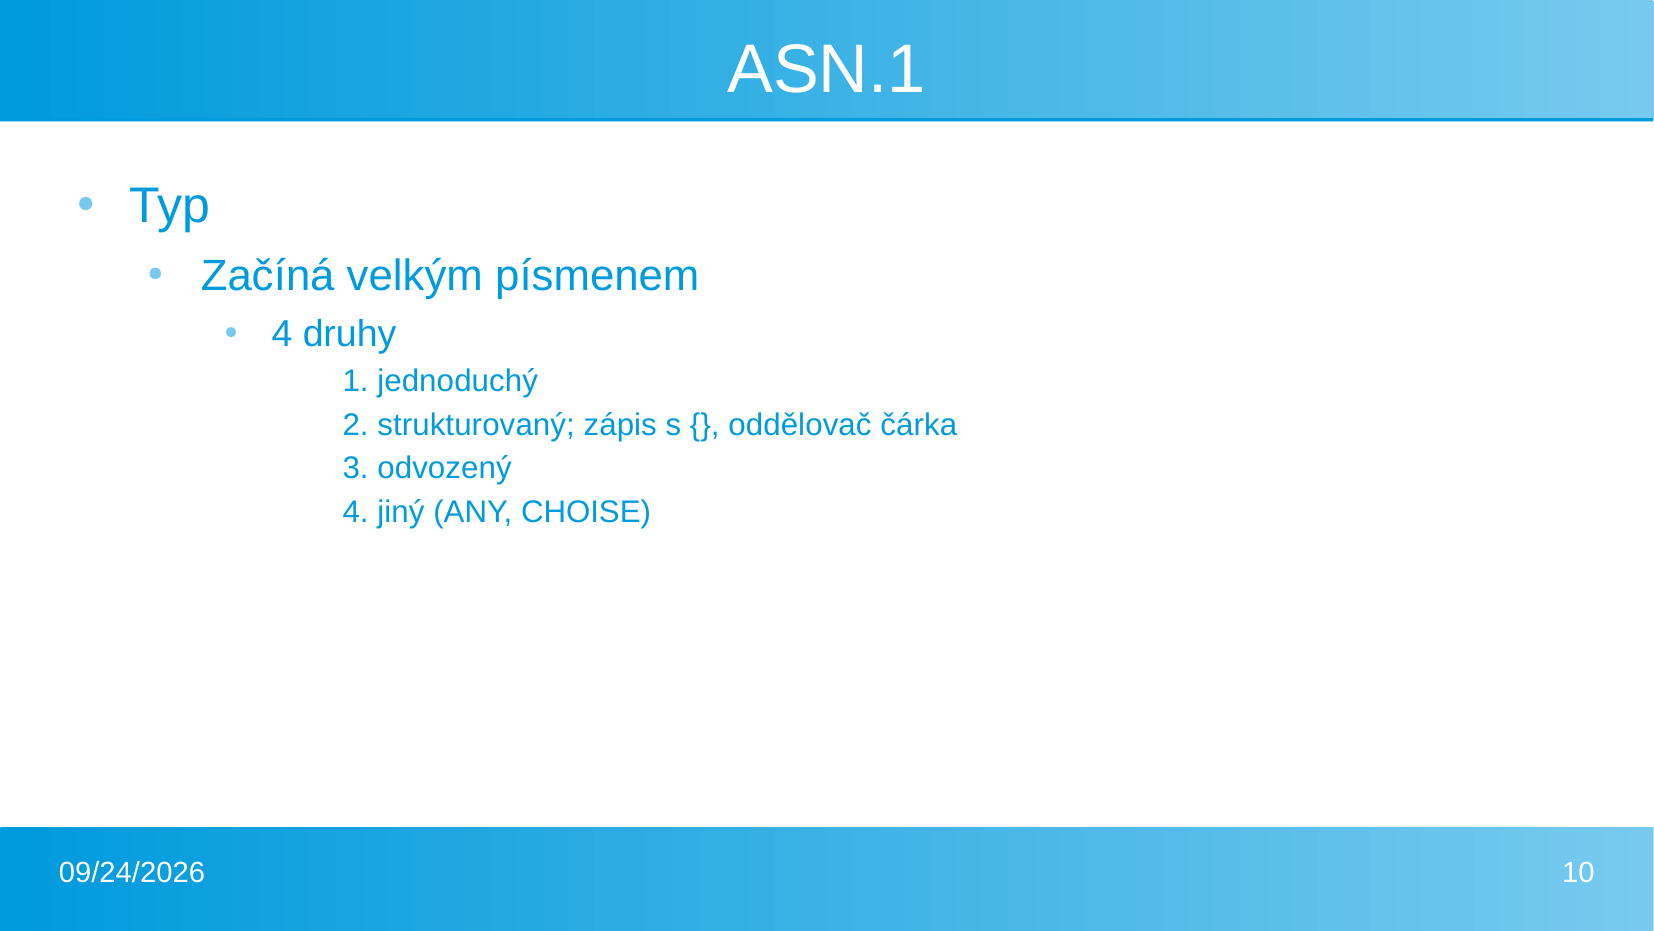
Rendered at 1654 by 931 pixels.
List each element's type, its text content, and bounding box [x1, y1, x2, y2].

title ASN.1 [59, 29, 1595, 108]
list Typ Začíná velkým písmenem 4 druhy 1. jednoduchý 2. strukturovaný; zápis s {}, oddělovač čárka 3. odvozený 4. jiný (ANY, CHOISE) [59, 177, 1595, 768]
